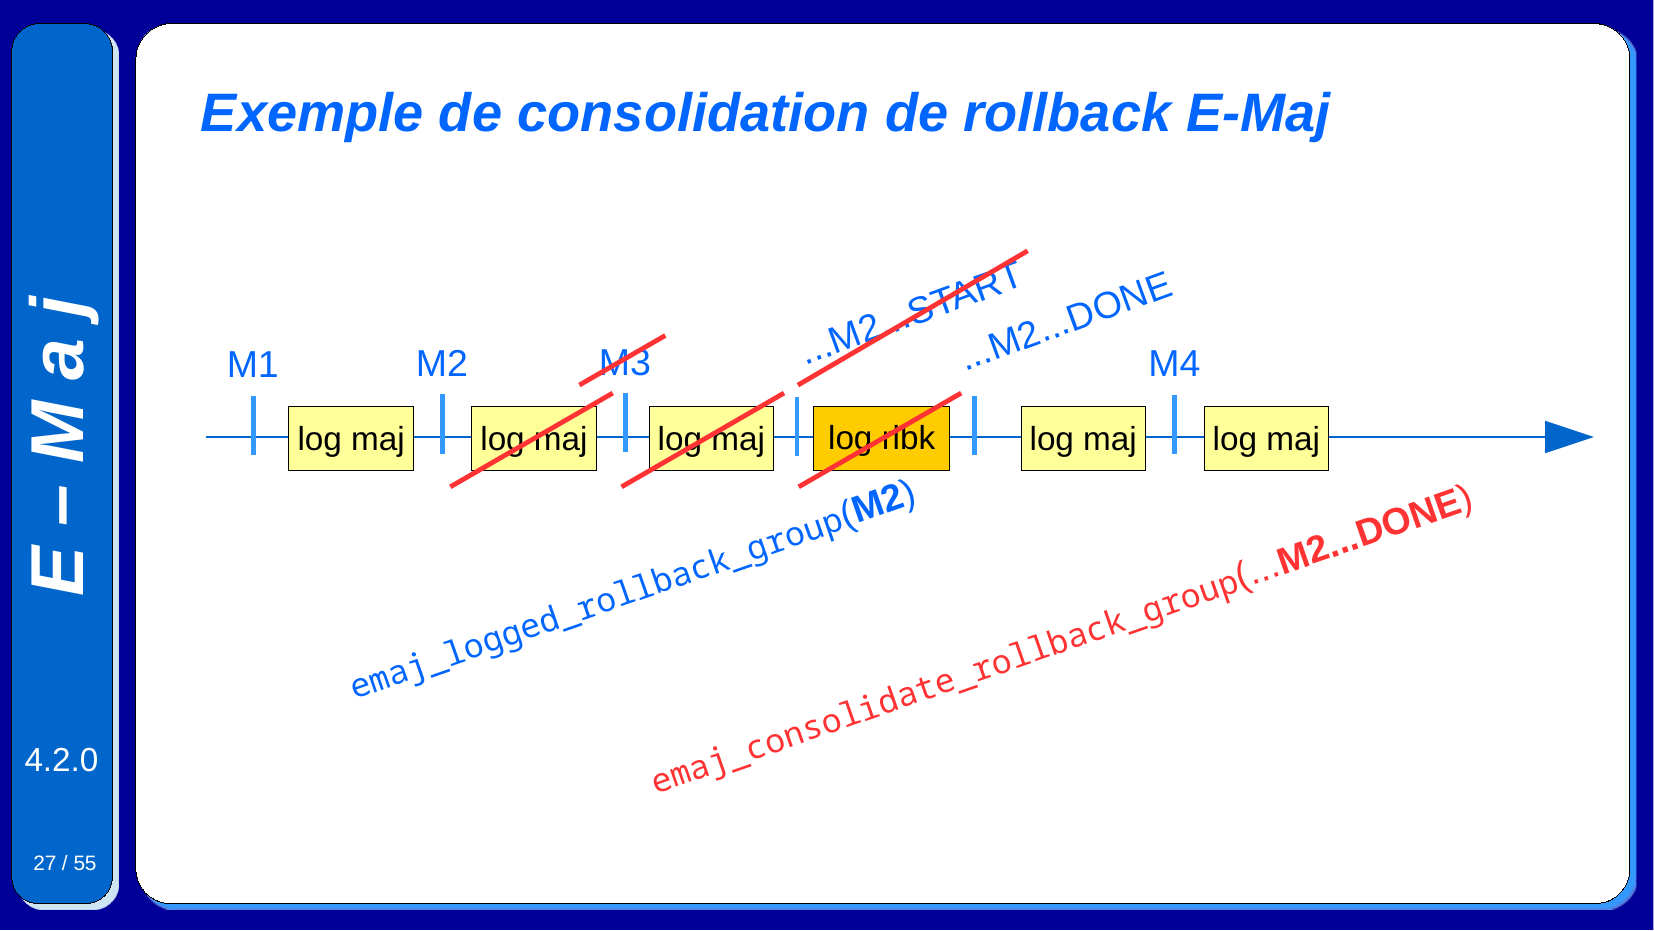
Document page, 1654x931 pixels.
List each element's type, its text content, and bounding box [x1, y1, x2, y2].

text_box ...M2...START [777, 241, 1046, 383]
text_box log rlbk [833, 406, 950, 471]
text_box M2 [401, 335, 483, 393]
text_box M1 [212, 336, 294, 394]
text_box log maj [656, 406, 774, 471]
text_box log rlbk [813, 406, 932, 471]
text_box M3 [584, 334, 661, 379]
text_box log maj [1021, 406, 1146, 471]
title Exemple de consolidation de rollback E-Maj [200, 34, 1575, 191]
text_box log maj [471, 406, 583, 471]
text_box emaj_consolidate_rollback_group(...M2...DONE) [627, 462, 1499, 825]
text_box log maj [649, 406, 755, 467]
text_box log maj [485, 406, 597, 471]
text_box log maj [1204, 406, 1329, 471]
text_box log maj [288, 406, 414, 471]
text_box M3 [584, 339, 666, 392]
text_box ...M2...DONE [937, 250, 1195, 391]
text_box emaj_logged_rollback_group(M2) [326, 471, 941, 731]
text_box M4 [1133, 335, 1216, 393]
